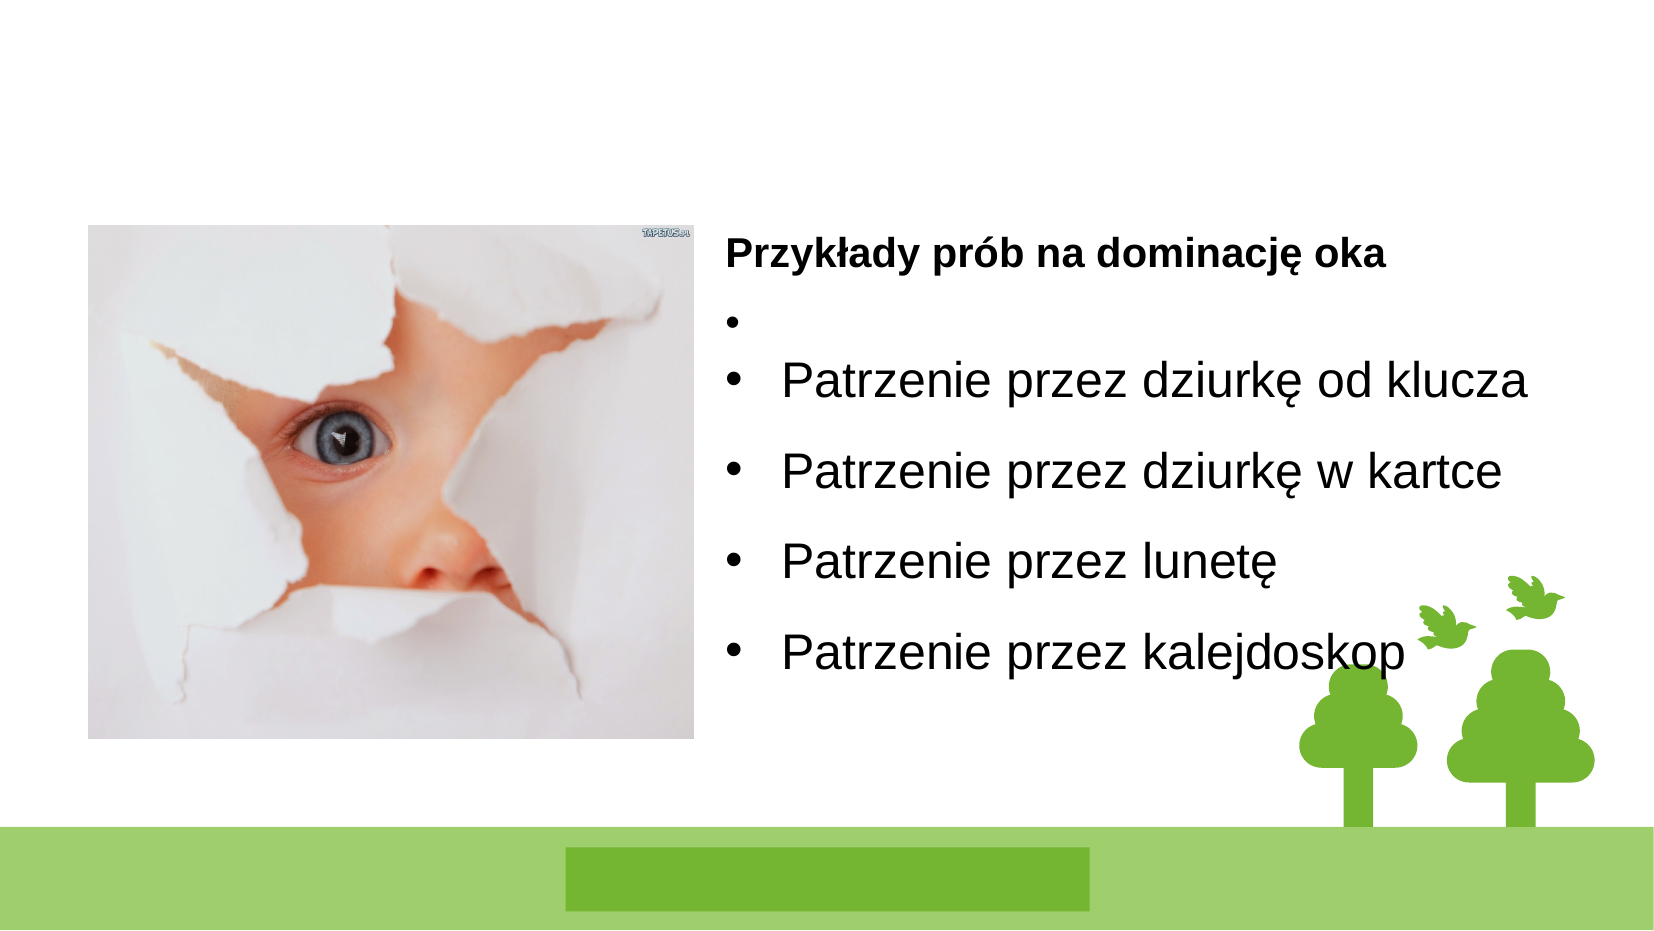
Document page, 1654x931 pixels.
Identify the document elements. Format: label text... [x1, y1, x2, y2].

text_box [565, 847, 1090, 912]
picture [88, 225, 694, 739]
list Przykłady prób na dominację oka Patrzenie przez dziurkę od klucza Patrzenie przez dziurkę w kartce Patrzenie przez lunetę Patrzenie przez kalejdoskop [725, 225, 1538, 800]
